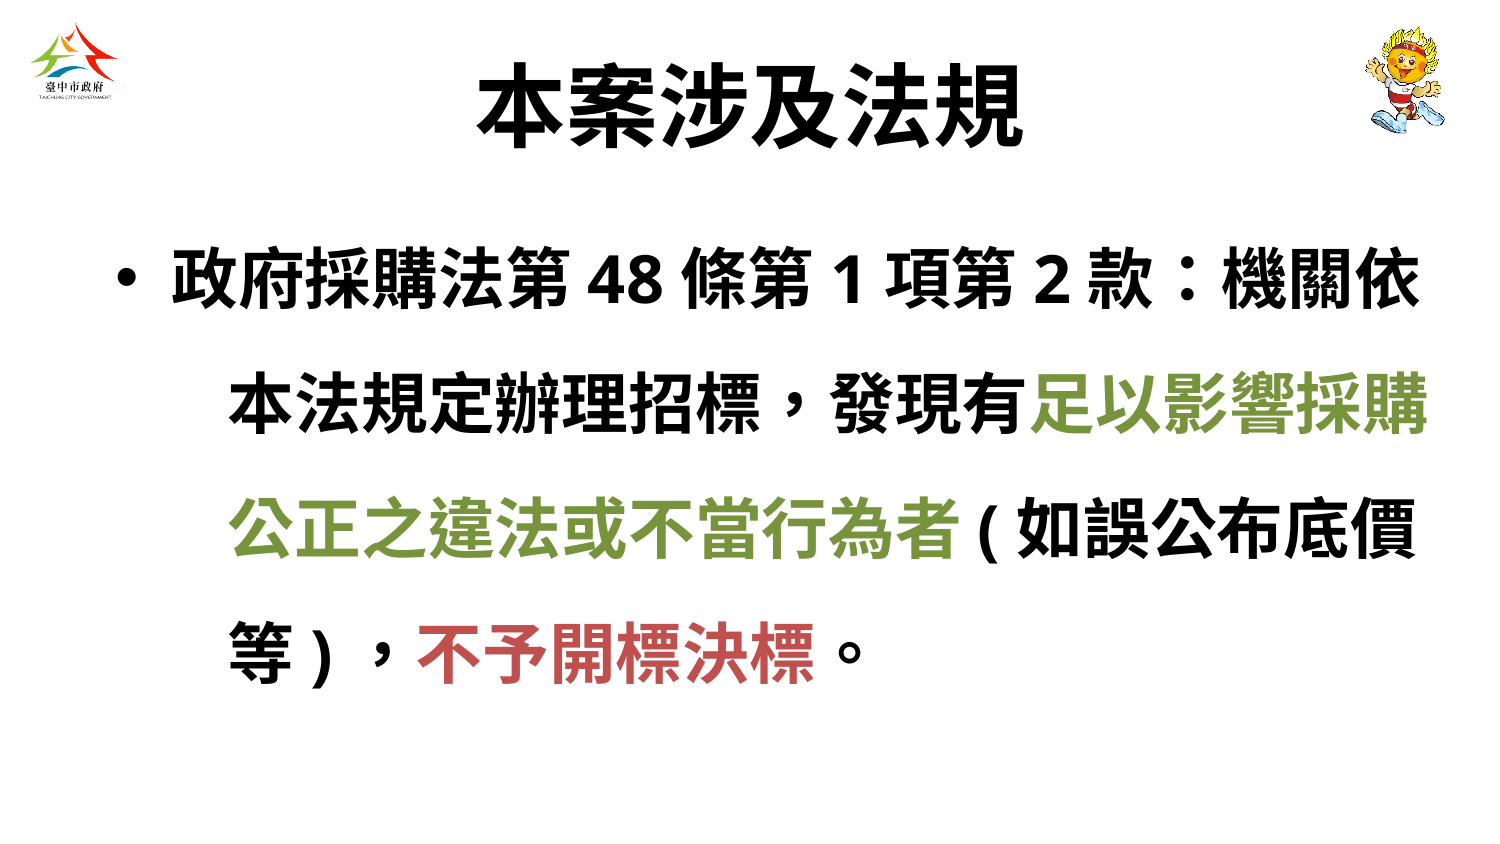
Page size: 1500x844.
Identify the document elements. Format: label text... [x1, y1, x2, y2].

title 本案涉及法規 [75, 33, 1426, 175]
picture [1364, 25, 1445, 134]
list 政府採購法第48條第1項第2款：機關依本法規定辦理招標，發現有足以影響採購公正之違法或不當行為者(如誤公布底價等)，不予開標決標。 [100, 184, 1451, 741]
